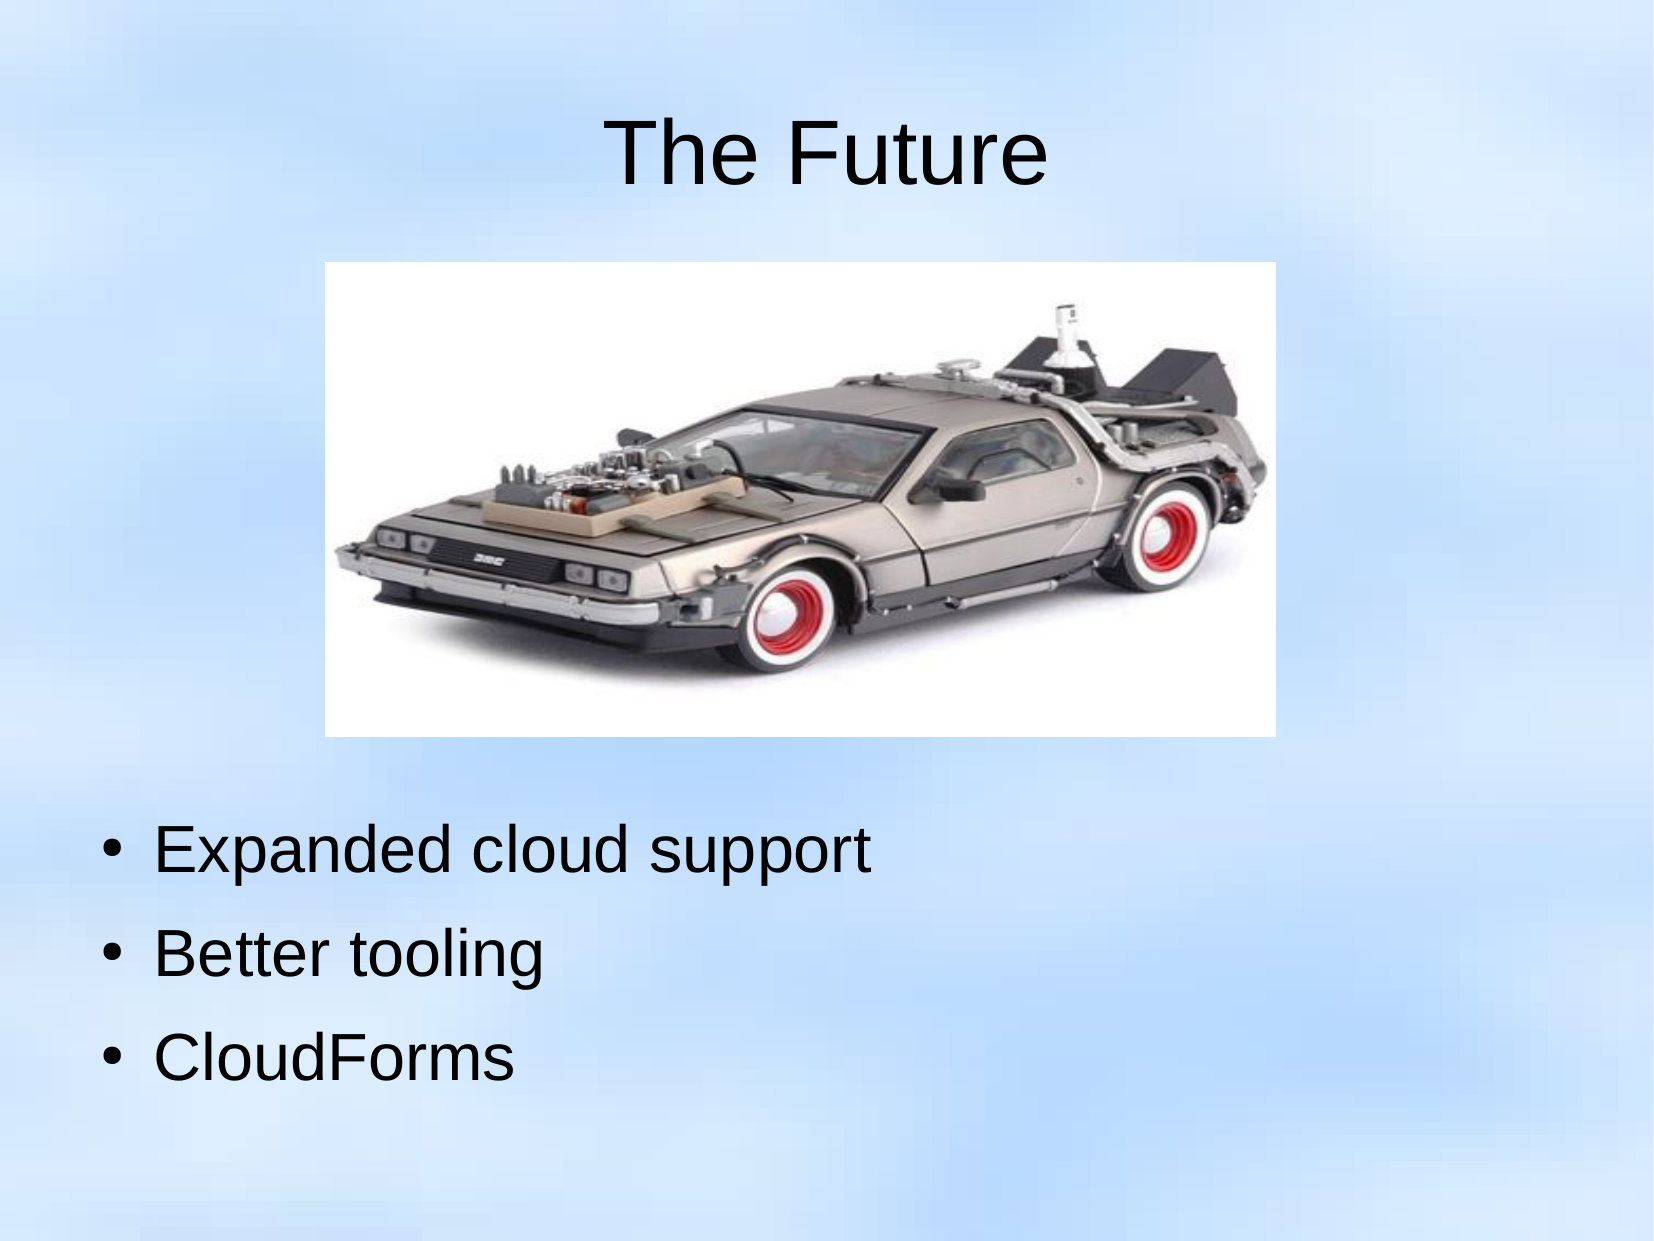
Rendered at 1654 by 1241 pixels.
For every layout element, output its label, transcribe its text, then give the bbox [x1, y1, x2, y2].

list Expanded cloud support Better tooling CloudForms [82, 290, 1571, 1109]
picture [0, 0, 1654, 1241]
title The Future [82, 49, 1571, 257]
